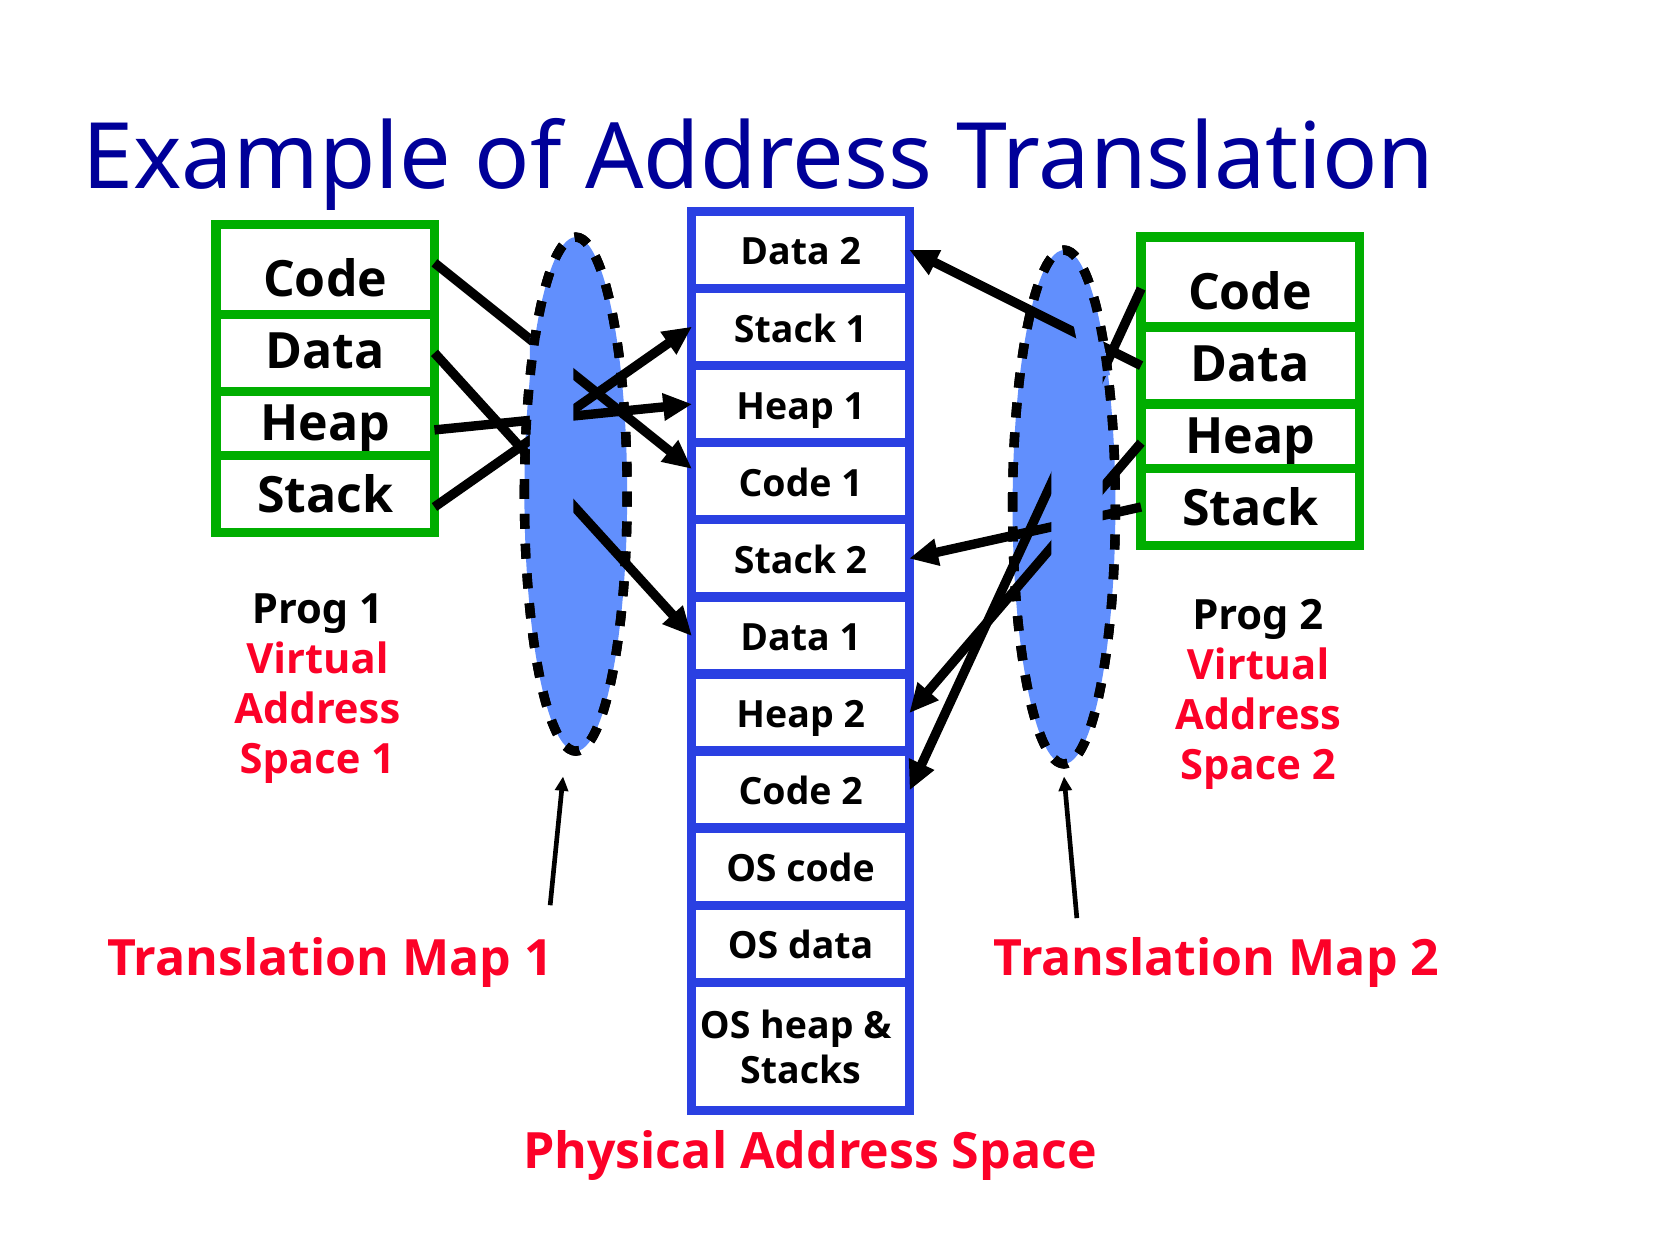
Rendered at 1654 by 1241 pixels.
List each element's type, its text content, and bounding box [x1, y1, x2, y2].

text_box [1013, 540, 1019, 552]
text_box Code Data Heap Stack [1141, 257, 1360, 322]
text_box Stack 1 [691, 288, 910, 365]
text_box Code Data Heap Stack [1141, 332, 1360, 399]
text_box Translation Map 1 [92, 918, 569, 994]
text_box Code Data Heap Stack [1141, 473, 1360, 546]
text_box Stack 2 [691, 519, 910, 596]
text_box [524, 257, 628, 751]
text_box OS data [691, 905, 910, 983]
title Example of Address Translation [82, 49, 1571, 257]
text_box Code Data Heap Stack [1141, 409, 1360, 464]
text_box Code 2 [691, 751, 910, 828]
text_box Data 1 [691, 596, 910, 673]
text_box Heap 1 [691, 365, 910, 442]
text_box Code Data Heap Stack [216, 319, 435, 387]
text_box Data 2 [691, 257, 910, 288]
text_box Heap 2 [691, 673, 910, 751]
text_box Code Data Heap Stack [216, 257, 435, 310]
text_box Code 1 [691, 442, 910, 519]
text_box OS code [691, 828, 910, 905]
text_box [583, 400, 605, 410]
text_box [606, 386, 624, 403]
text_box OS heap & Stacks [691, 983, 910, 1110]
text_box [1012, 257, 1116, 764]
text_box Code Data Heap Stack [216, 460, 435, 533]
text_box Code Data Heap Stack [216, 396, 435, 451]
text_box Prog 1 Virtual Address Space 1 [219, 574, 416, 790]
text_box Physical Address Space [508, 1110, 1113, 1186]
text_box Translation Map 2 [978, 918, 1455, 994]
text_box Prog 2 Virtual Address Space 2 [1159, 579, 1357, 796]
